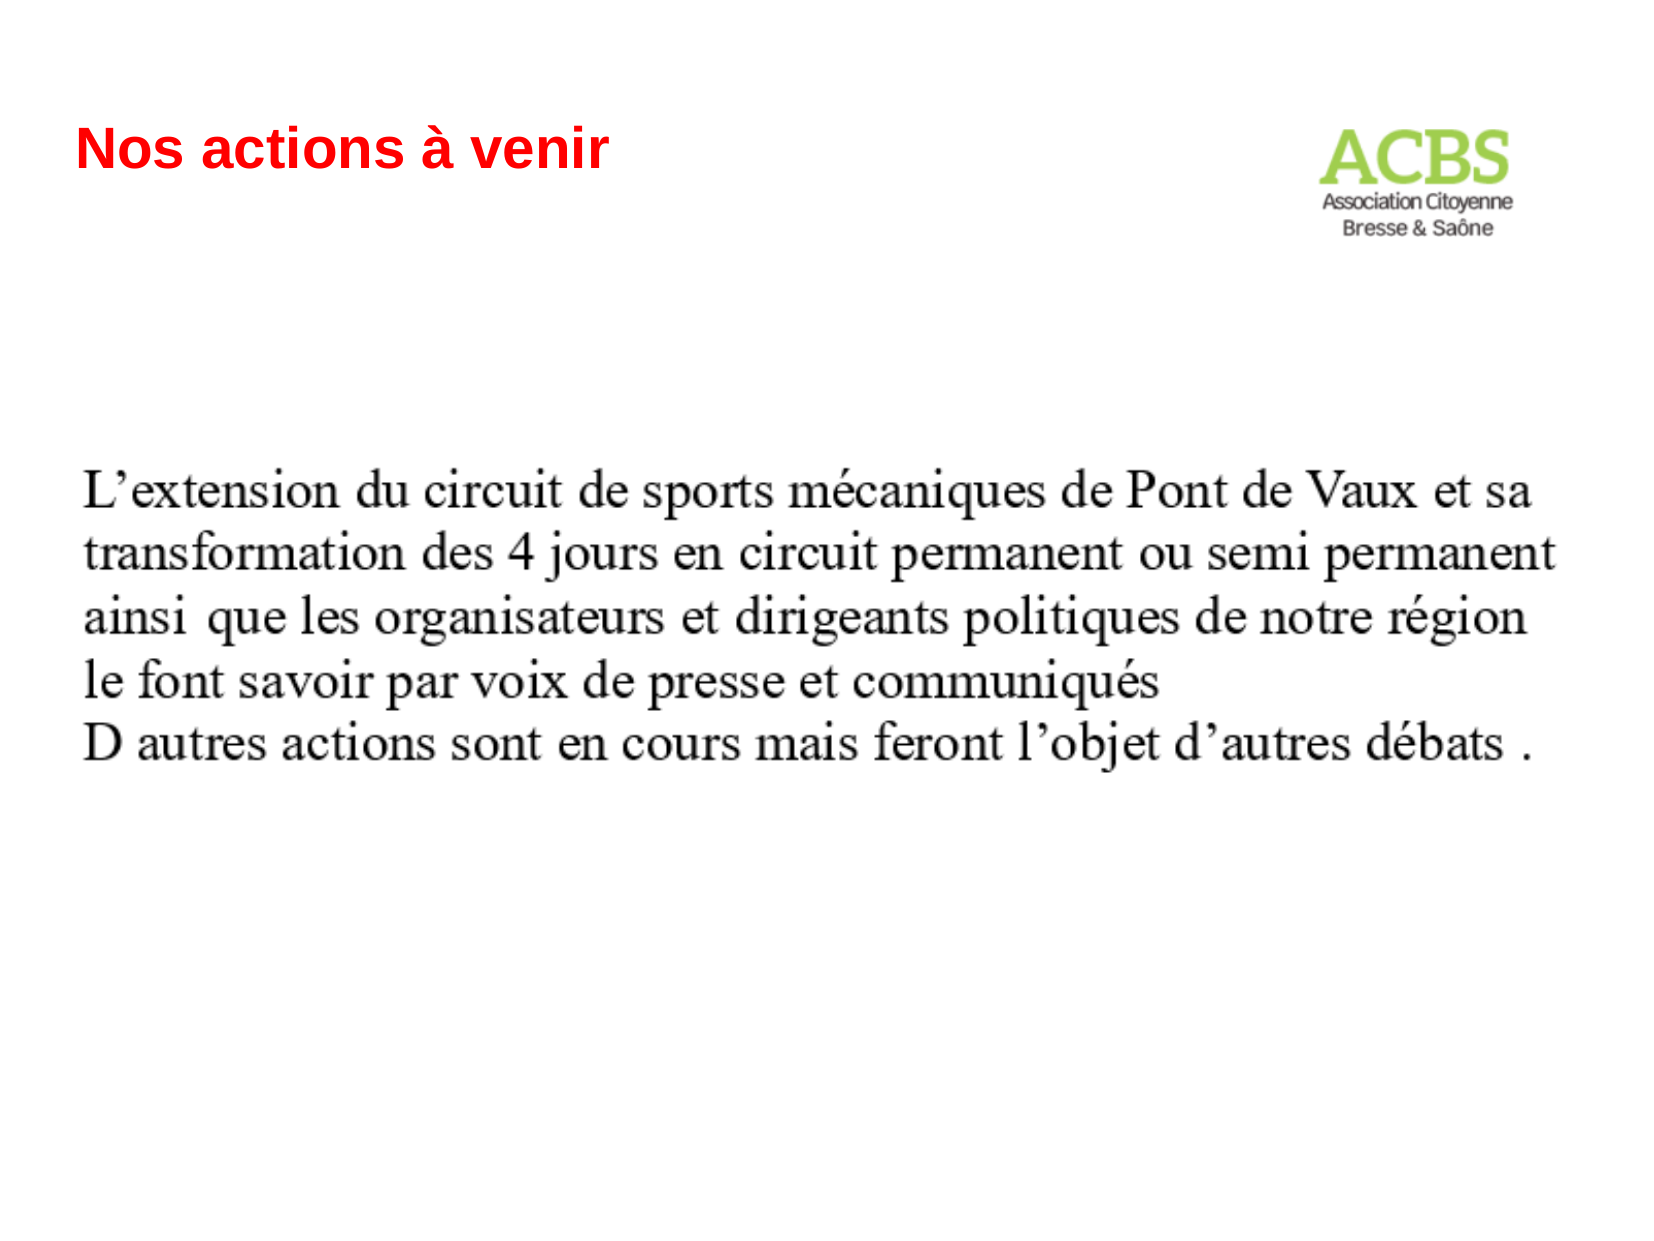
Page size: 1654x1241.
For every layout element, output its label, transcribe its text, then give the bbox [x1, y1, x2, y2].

title Nos actions à venir [59, 83, 1548, 213]
picture [1311, 118, 1524, 252]
picture [61, 448, 1576, 804]
